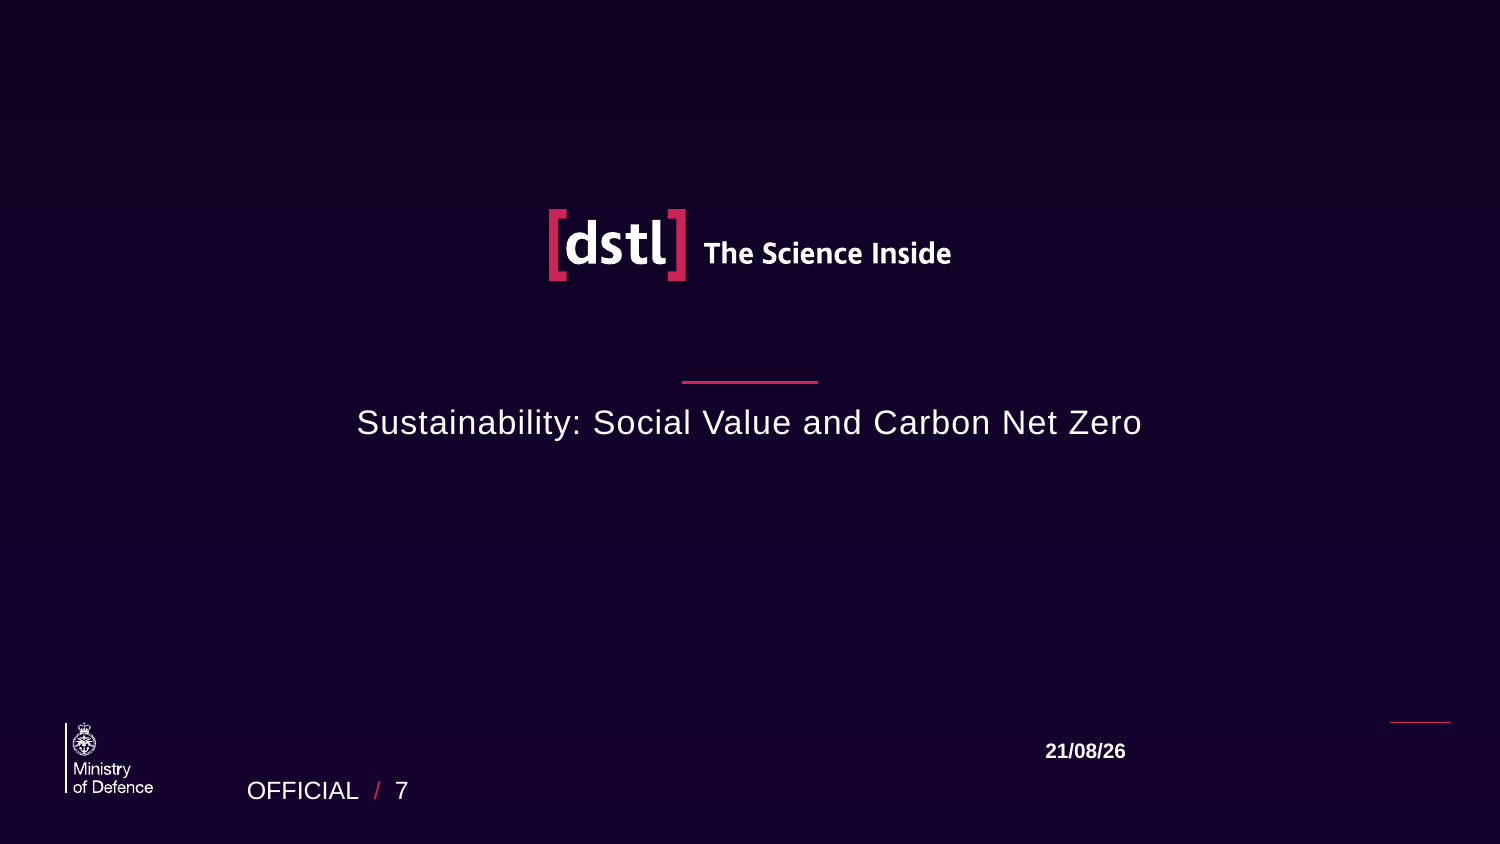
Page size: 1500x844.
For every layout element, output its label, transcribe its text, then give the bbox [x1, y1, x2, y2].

list Sustainability: Social Value and Carbon Net Zero [0, 398, 1500, 505]
text_box OFFICIAL / 7 [232, 767, 1459, 812]
text_box 21 July 2021 [1045, 737, 1452, 761]
